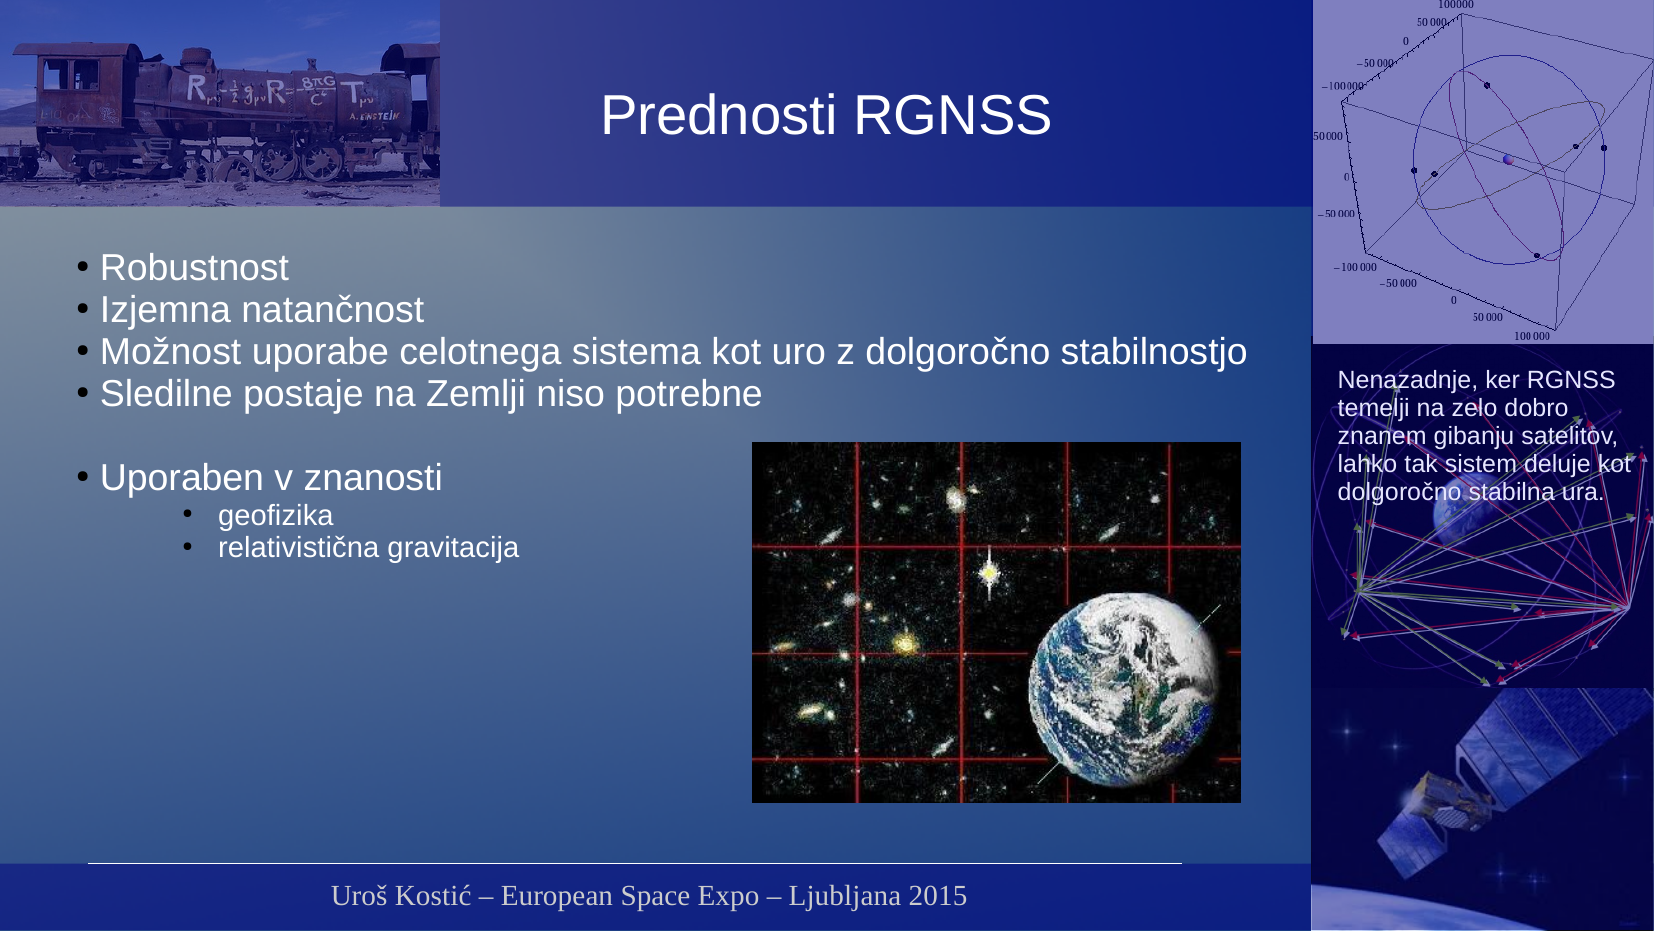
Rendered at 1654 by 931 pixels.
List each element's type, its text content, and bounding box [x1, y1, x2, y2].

picture [0, 207, 1311, 863]
title Prednosti RGNSS [82, 37, 1571, 193]
text_box Nenazadnje, ker RGNSS temelji na zelo dobro znanem gibanju satelitov, lahko tak sistem deluje kot dolgoročno stabilna ura. [1323, 358, 1649, 629]
text_box Robustnost Izjemna natančnost Možnost uporabe celotnega sistema kot uro z dolgoročno stabilnostjo Sledilne postaje na Zemlji niso potrebne Uporaben v znanosti geofizika relativistična gravitacija [58, 236, 1270, 575]
